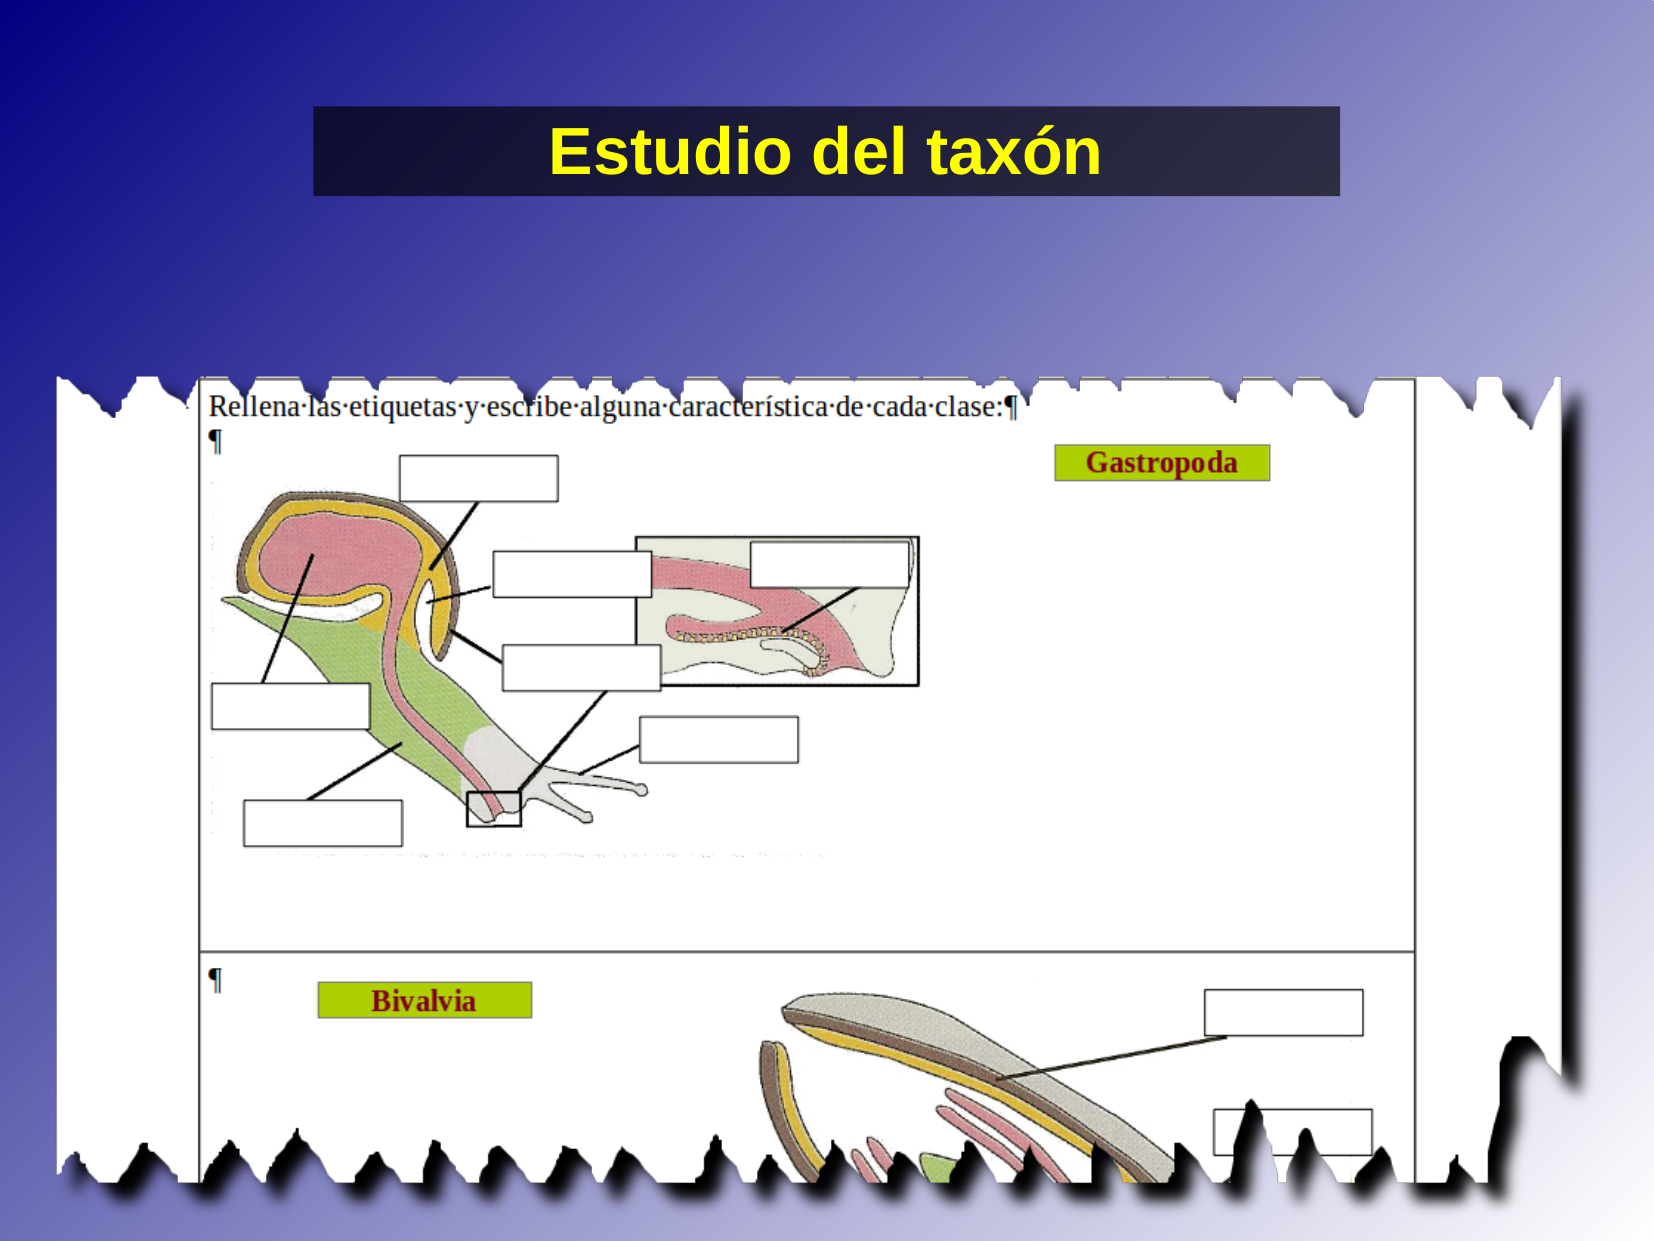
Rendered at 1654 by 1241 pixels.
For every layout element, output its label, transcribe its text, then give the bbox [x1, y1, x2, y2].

picture [52, 372, 1602, 1223]
text_box Estudio del taxón [313, 106, 1341, 197]
